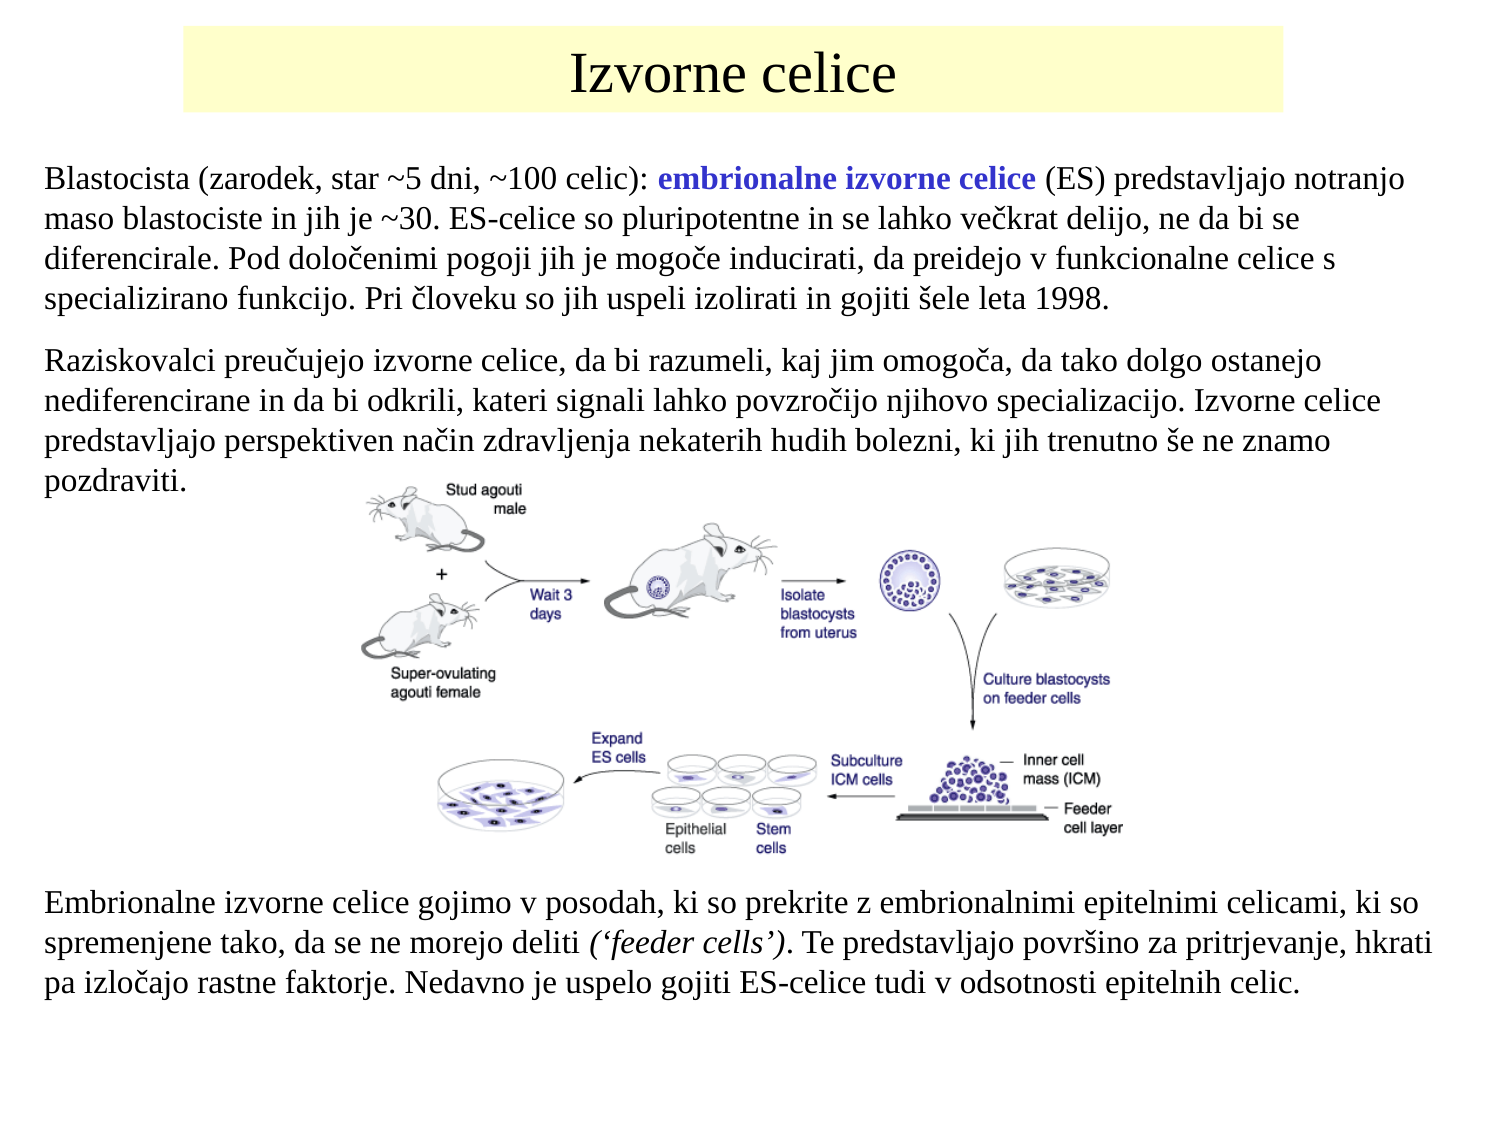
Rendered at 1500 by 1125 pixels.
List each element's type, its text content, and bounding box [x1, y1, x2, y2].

text_box Blastocista (zarodek, star ~5 dni, ~100 celic): embrionalne izvorne celice (ES) predstavljajo notranjo maso blastociste in jih je ~30. ES-celice so pluripotentne in se lahko večkrat delijo, ne da bi se diferencirale. Pod določenimi pogoji jih je mogoče inducirati, da preidejo v funkcionalne celice s specializirano funkcijo. Pri človeku so jih uspeli izolirati in gojiti šele leta 1998. Raziskovalci preučujejo izvorne celice, da bi razumeli, kaj jim omogoča, da tako dolgo ostanejo nediferencirane in da bi odkrili, kateri signali lahko povzročijo njihovo specializacijo. Izvorne celice predstavljajo perspektiven način zdravljenja nekaterih hudih bolezni, ki jih trenutno še ne znamo pozdraviti. Embrionalne izvorne celice gojimo v posodah, ki so prekrite z embrionalnimi epitelnimi celicami, ki so spremenjene tako, da se ne morejo deliti (‘feeder cells’). Te predstavljajo površino za pritrjevanje, hkrati pa izločajo rastne faktorje. Nedavno je uspelo gojiti ES-celice tudi v odsotnosti epitelnih celic. [29, 148, 1471, 1008]
text_box Izvorne celice [183, 25, 1284, 113]
picture [360, 479, 1123, 858]
